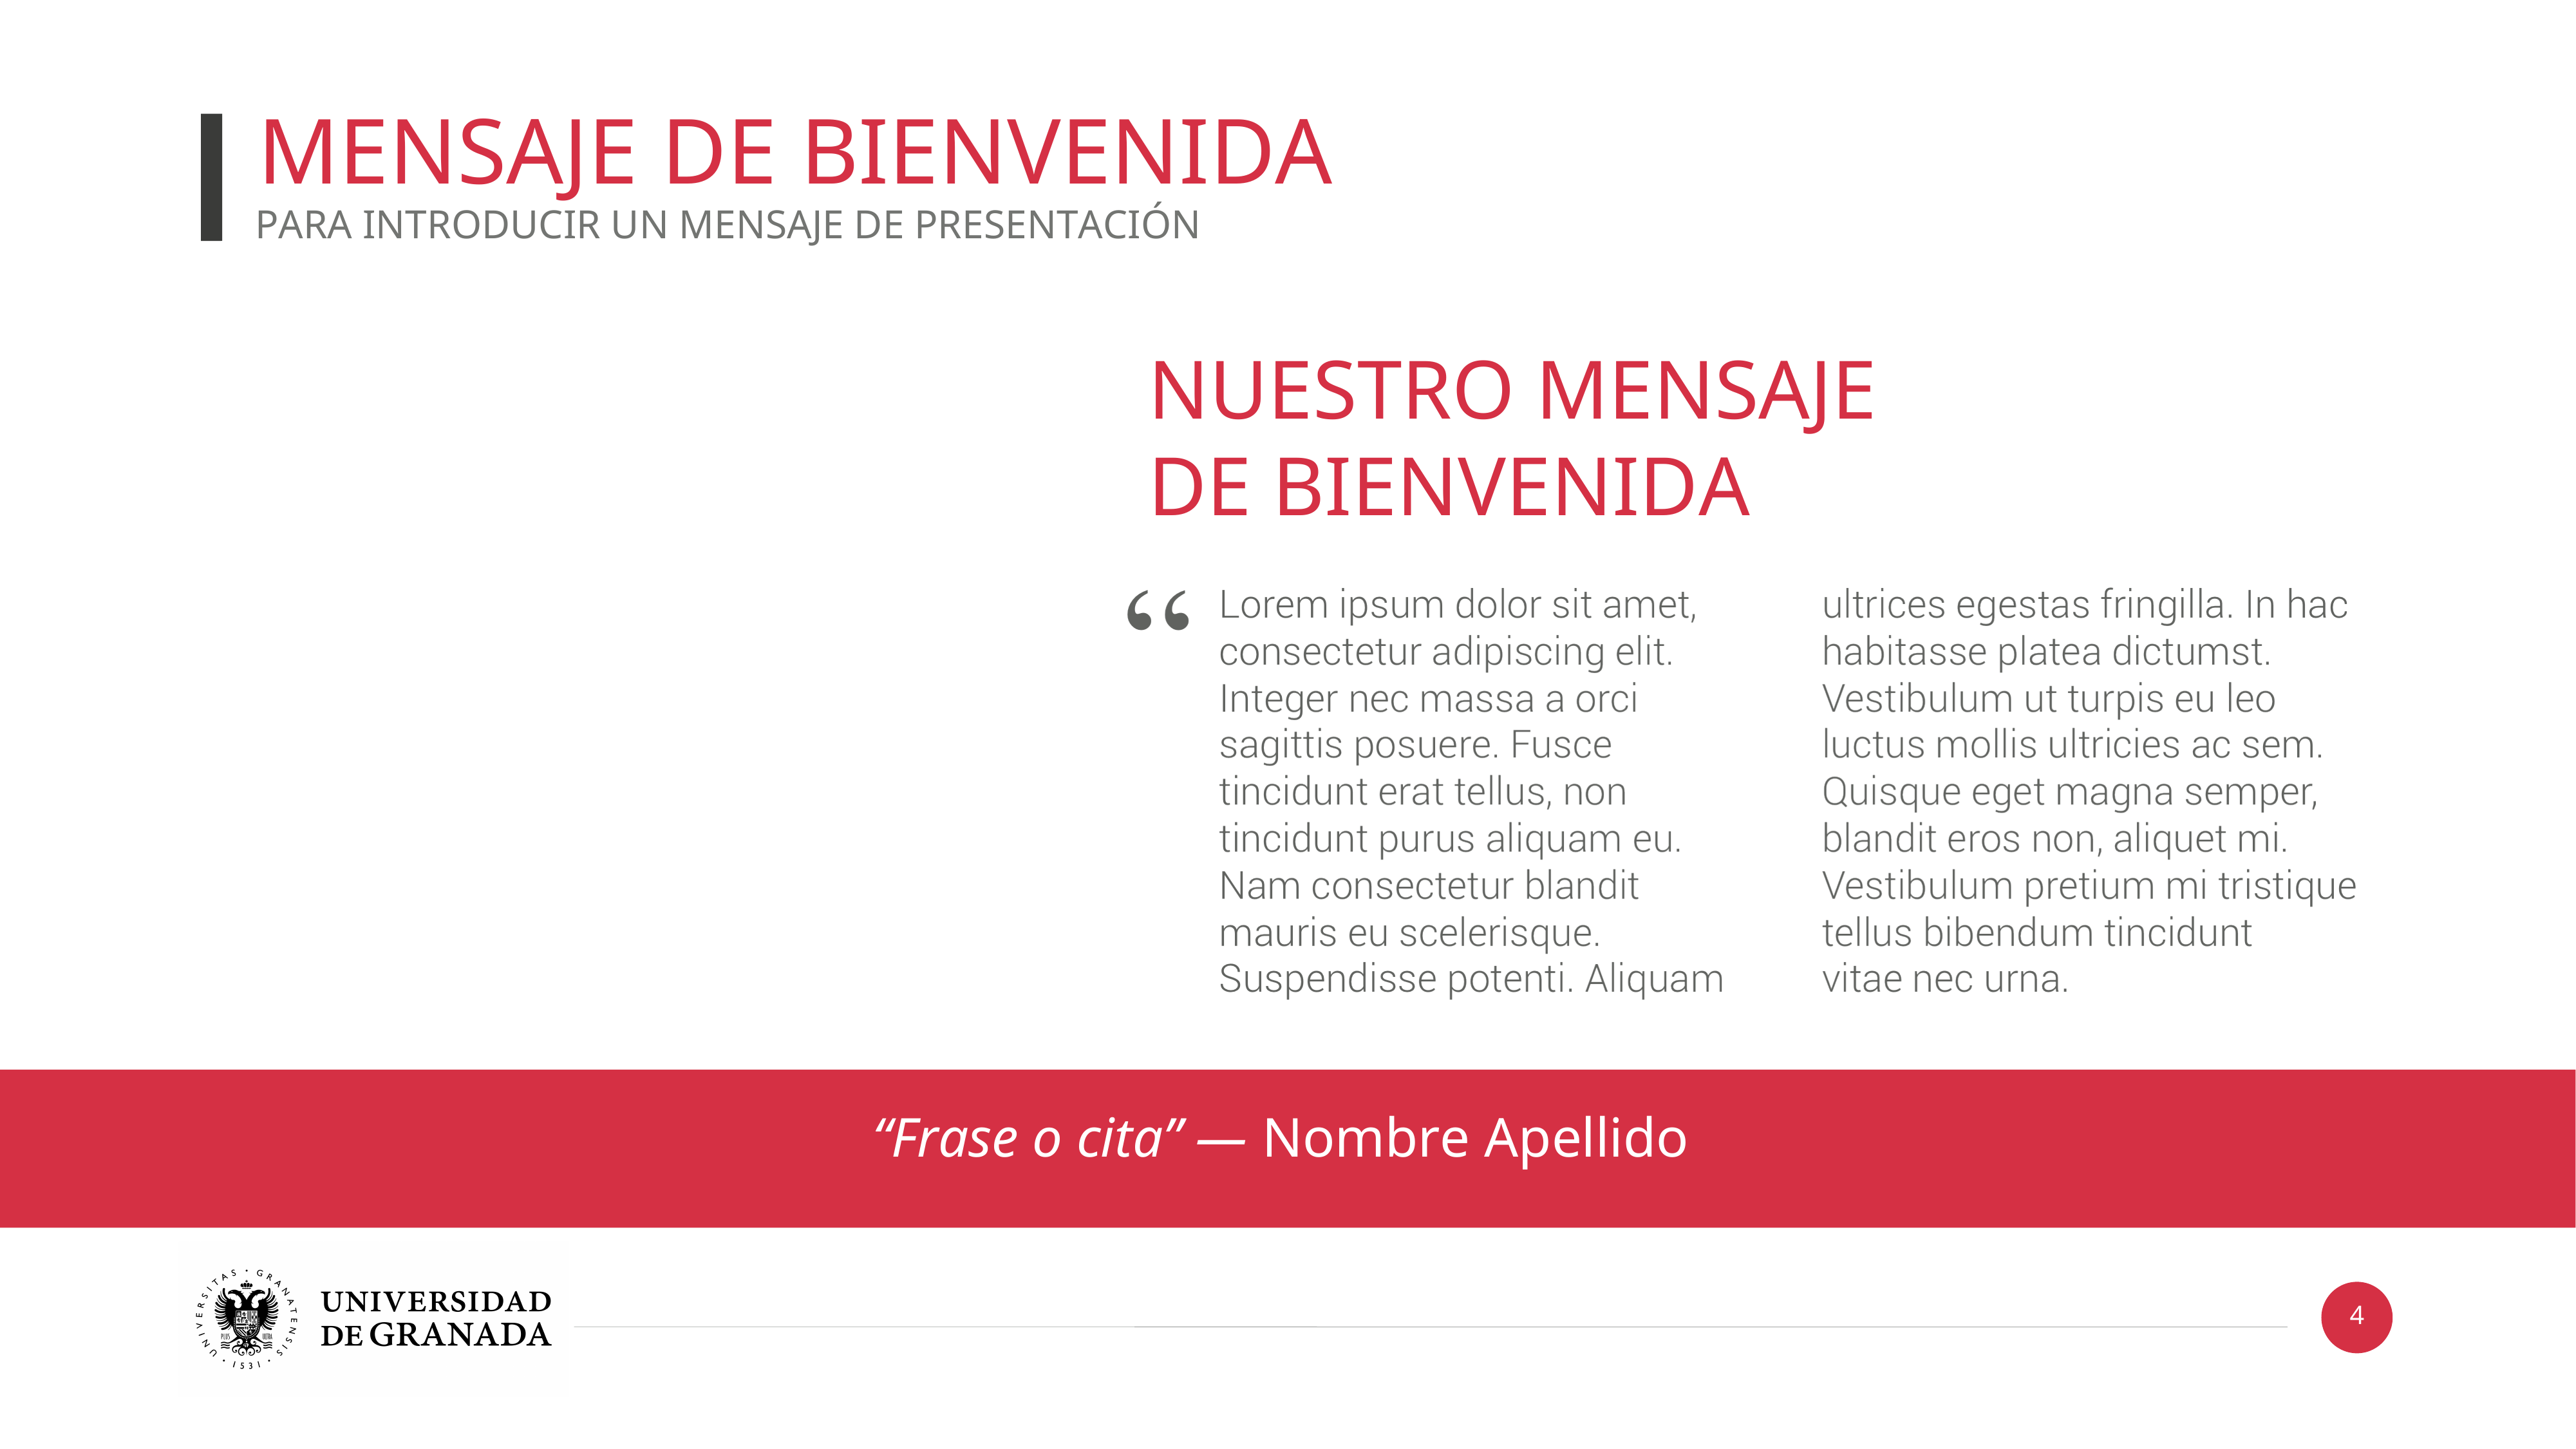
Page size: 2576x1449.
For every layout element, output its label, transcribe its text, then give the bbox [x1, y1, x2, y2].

text_box NUESTRO MENSAJE DE BIENVENIDA [1138, 334, 2367, 537]
picture [178, 1241, 569, 1397]
picture [1113, 533, 2376, 1009]
text_box [0, 1069, 2576, 1228]
text_box <número> [2308, 1278, 2407, 1356]
text_box MENSAJE DE BIENVENIDA [248, 89, 2402, 207]
text_box PARA INTRODUCIR UN MENSAJE DE PRESENTACIÓN [245, 194, 2400, 251]
text_box [201, 113, 223, 241]
text_box “Frase o cita” — Nombre Apellido [575, 1098, 2000, 1173]
